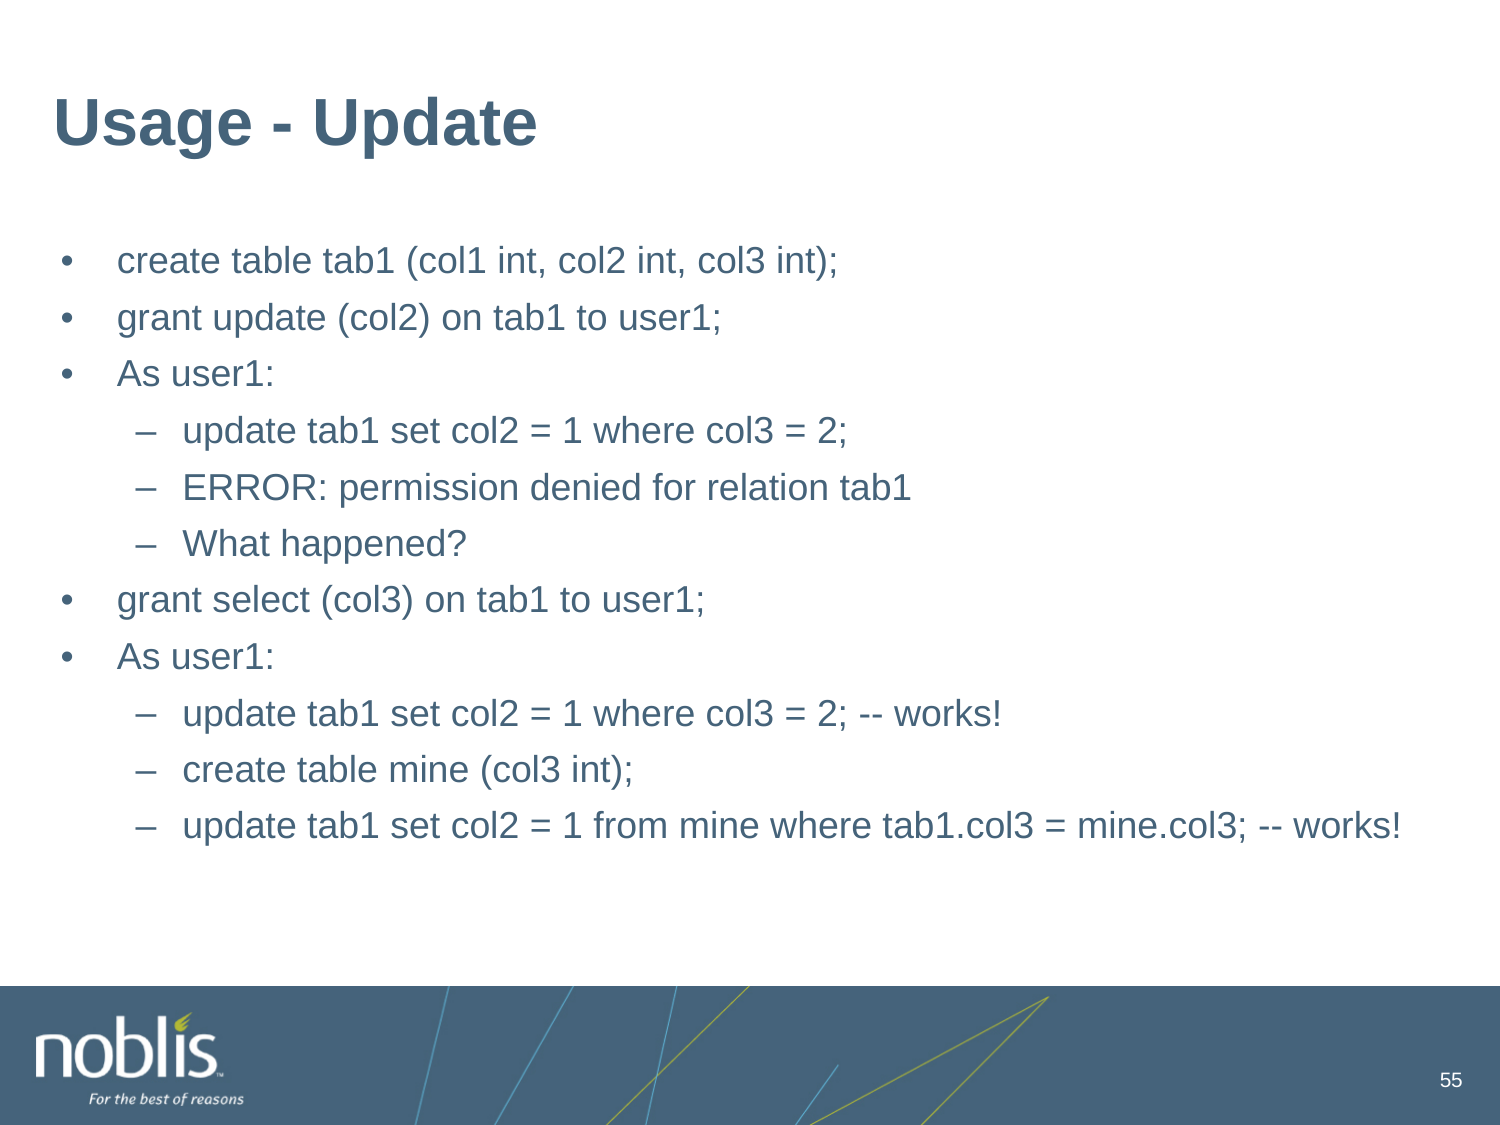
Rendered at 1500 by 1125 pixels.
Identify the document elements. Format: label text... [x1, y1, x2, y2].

picture [0, 986, 1500, 1125]
title Usage - Update [53, 38, 1438, 211]
list create table tab1 (col1 int, col2 int, col3 int); grant update (col2) on tab1 to user1; As user1: update tab1 set col2 = 1 where col3 = 2; ERROR: permission denied for relation tab1 What happened? grant select (col3) on tab1 to user1; As user1: update tab1 set col2 = 1 where col3 = 2; -- works! create table mine (col3 int); update tab1 set col2 = 1 from mine where tab1.col3 = mine.col3; -- works! [60, 239, 1437, 944]
